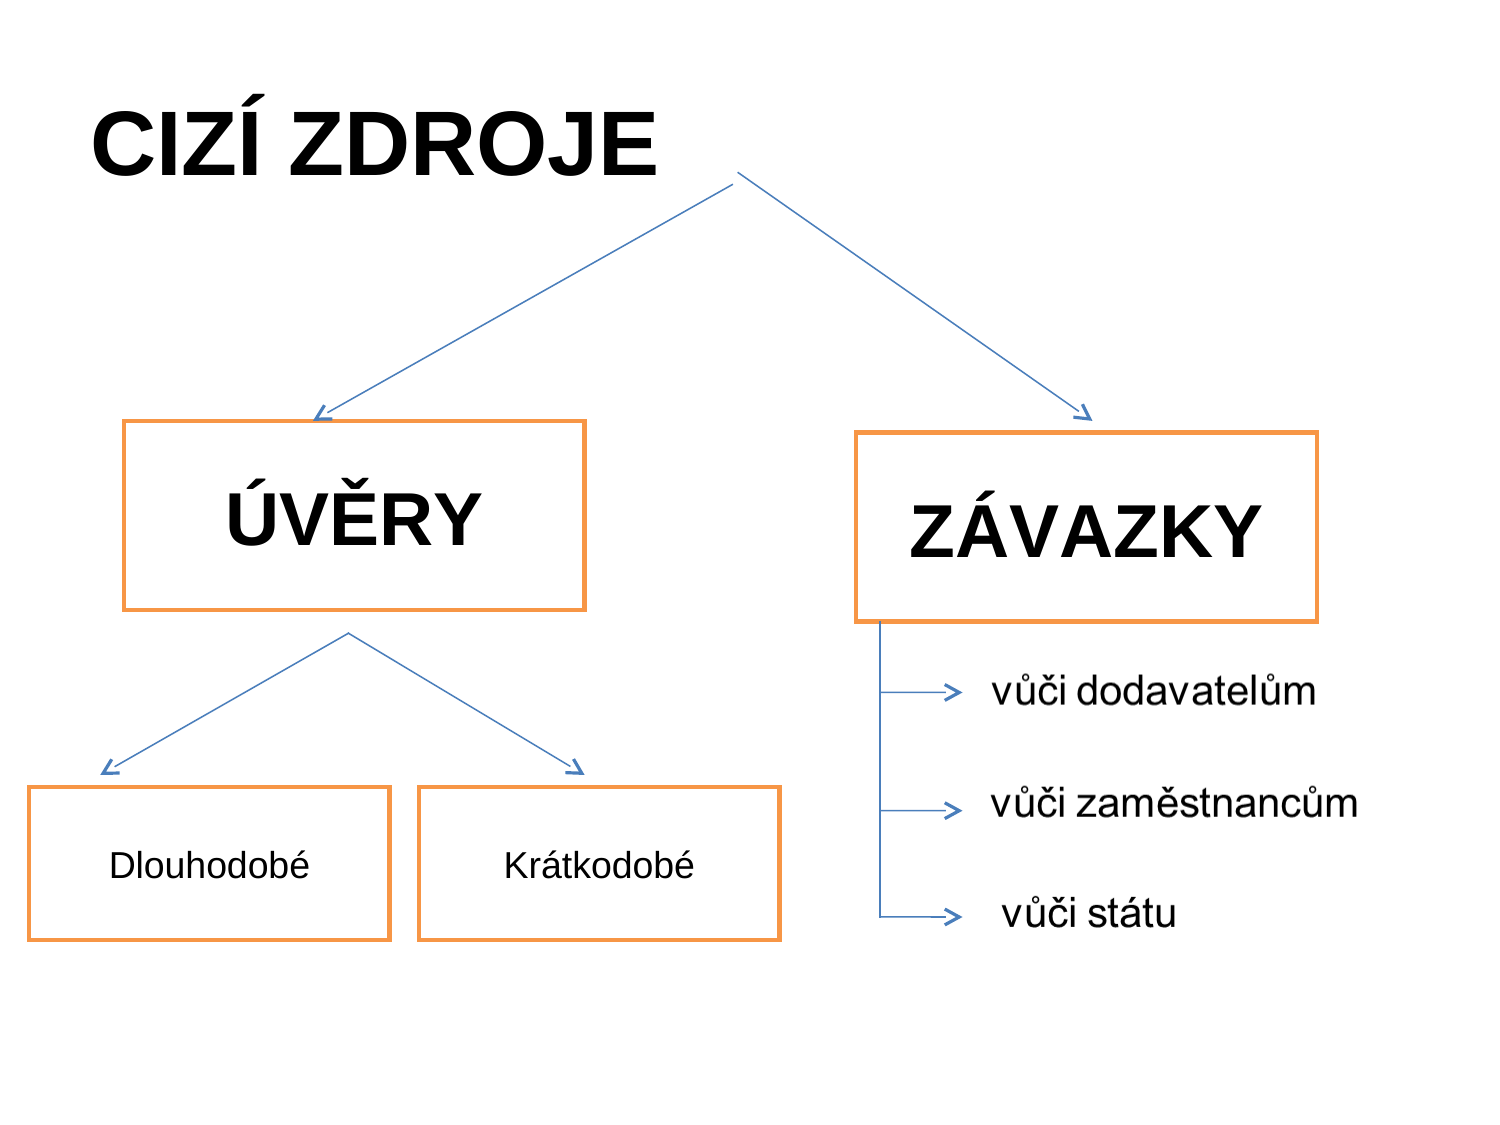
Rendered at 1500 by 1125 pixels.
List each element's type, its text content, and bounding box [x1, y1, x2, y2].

text_box Dlouhodobé [29, 786, 390, 941]
text_box ZÁVAZKY [856, 432, 1317, 622]
title CIZÍ ZDROJE [75, 45, 1426, 233]
text_box [75, 263, 1500, 1006]
text_box ÚVĚRY [123, 420, 585, 610]
text_box Krátkodobé [419, 786, 780, 941]
